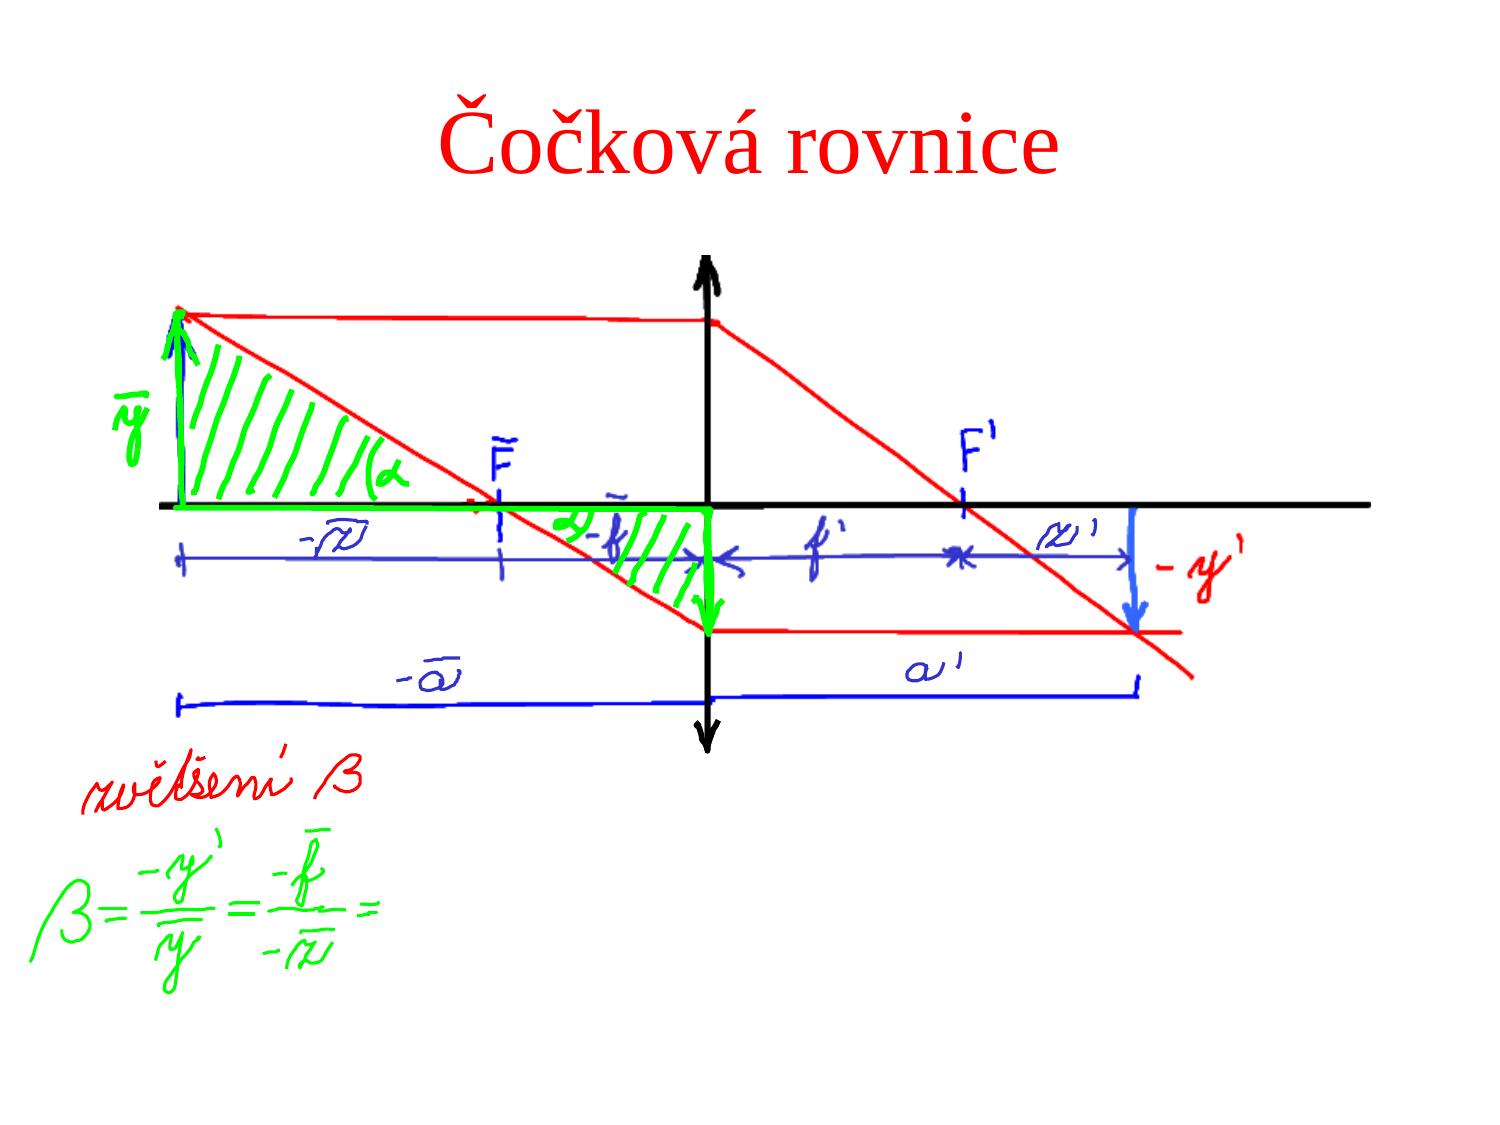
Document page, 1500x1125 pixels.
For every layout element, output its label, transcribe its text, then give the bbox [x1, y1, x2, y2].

picture [311, 843, 316, 856]
title Čočková rovnice [112, 42, 1388, 231]
picture [192, 785, 200, 793]
picture [159, 255, 1371, 876]
picture [170, 861, 187, 876]
